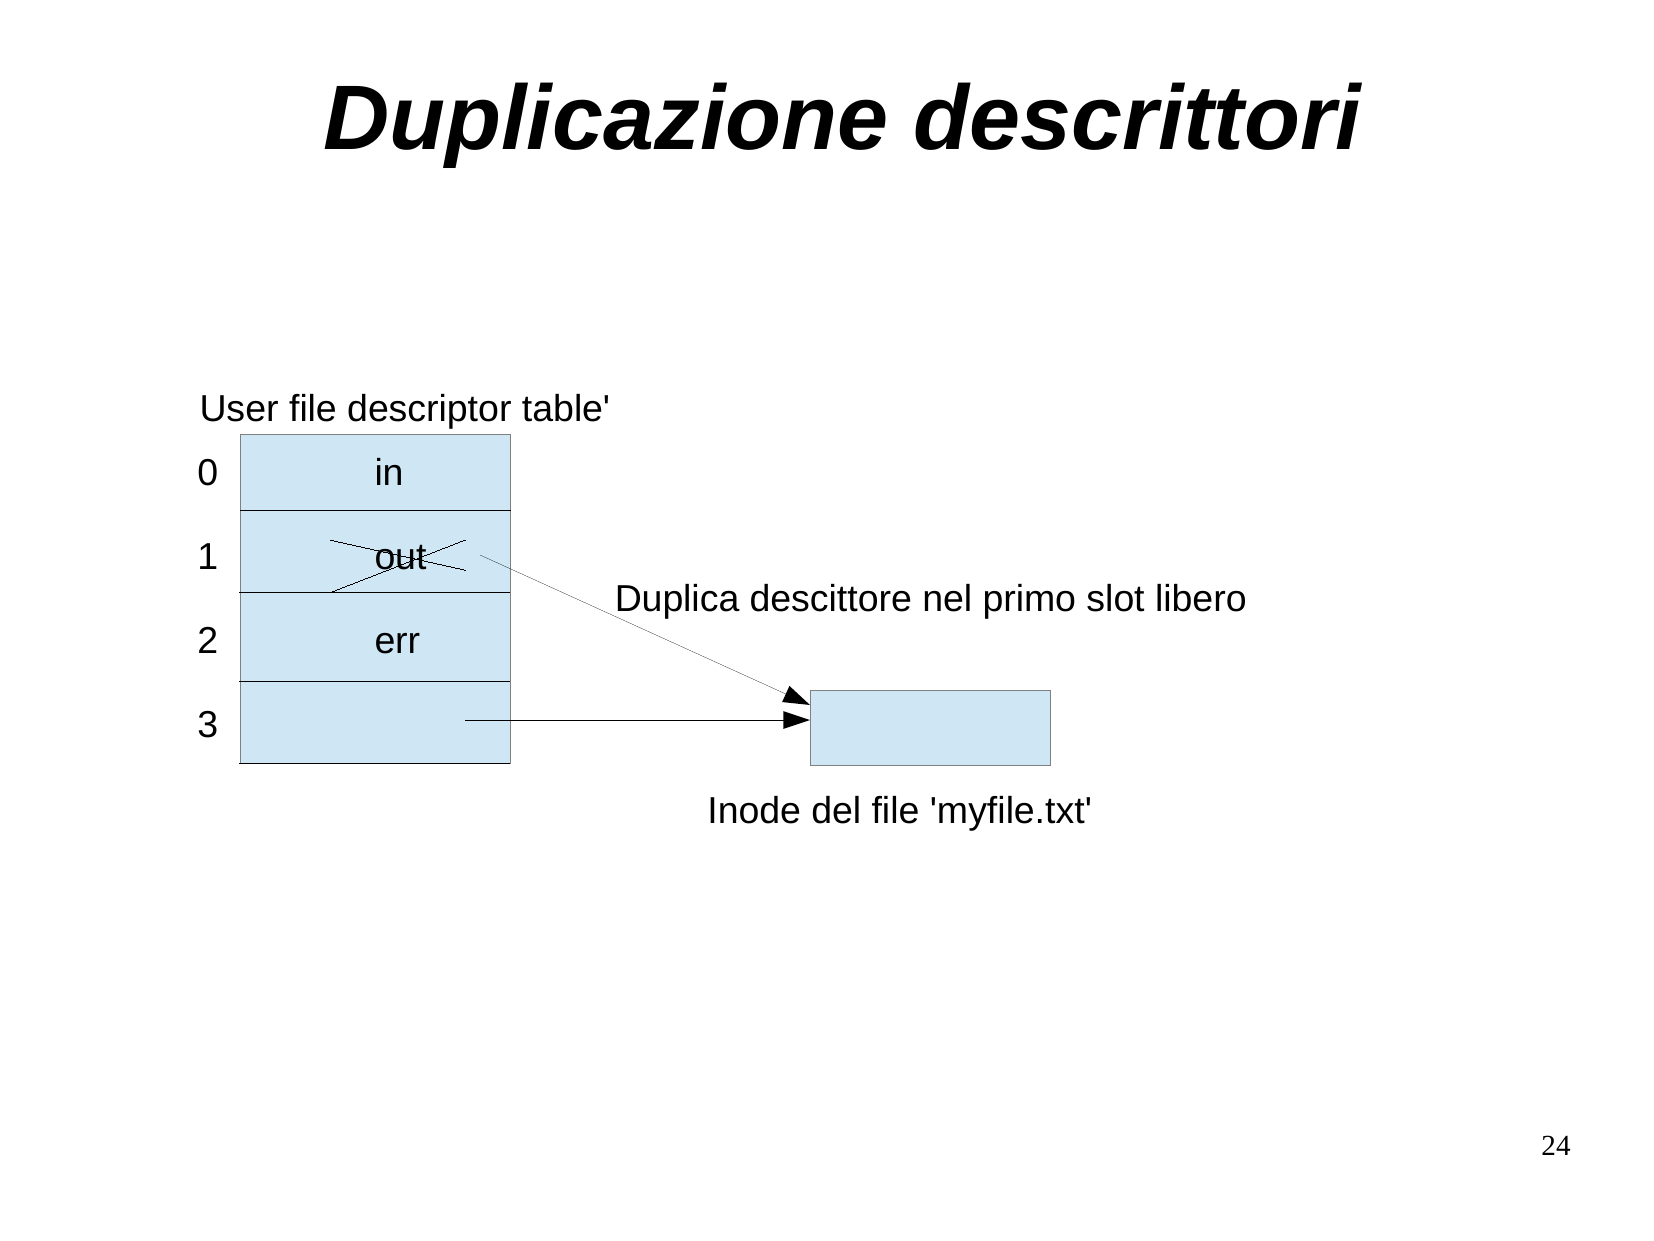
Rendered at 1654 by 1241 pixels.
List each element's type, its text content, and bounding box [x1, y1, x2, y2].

text_box Duplica descittore nel primo slot libero [600, 570, 1366, 627]
text_box [240, 438, 511, 510]
text_box 0 1 2 3 [182, 444, 228, 753]
text_box [240, 511, 359, 592]
text_box [810, 690, 1051, 766]
text_box Inode del file 'myfile.txt' [692, 781, 1173, 839]
title Duplicazione descrittori [82, 50, 1571, 257]
text_box in out err [359, 444, 520, 669]
text_box [240, 593, 511, 764]
text_box User file descriptor table' [184, 380, 665, 438]
